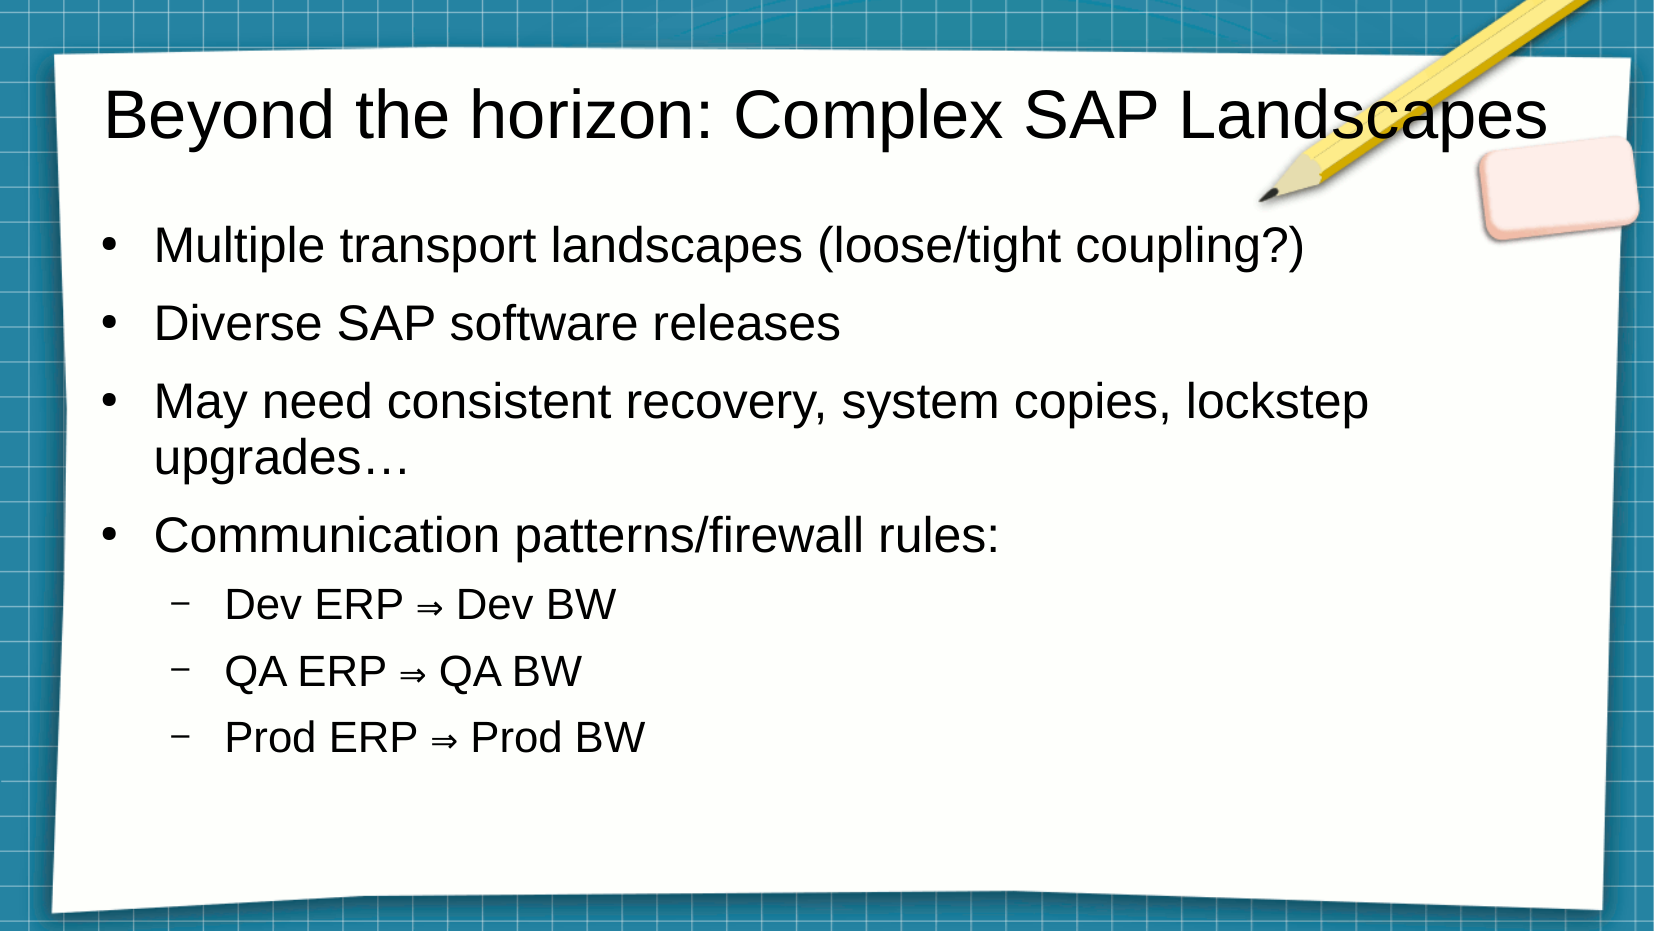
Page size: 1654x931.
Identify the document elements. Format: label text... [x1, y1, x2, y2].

picture [0, 0, 1654, 931]
title Beyond the horizon: Complex SAP Landscapes [82, 37, 1571, 193]
list Multiple transport landscapes (loose/tight coupling?) Diverse SAP software releases May need consistent recovery, system copies, lockstep upgrades… Communication patterns/firewall rules: Dev ERP ⇒ Dev BW QA ERP ⇒ QA BW Prod ERP ⇒ Prod BW [82, 217, 1571, 768]
